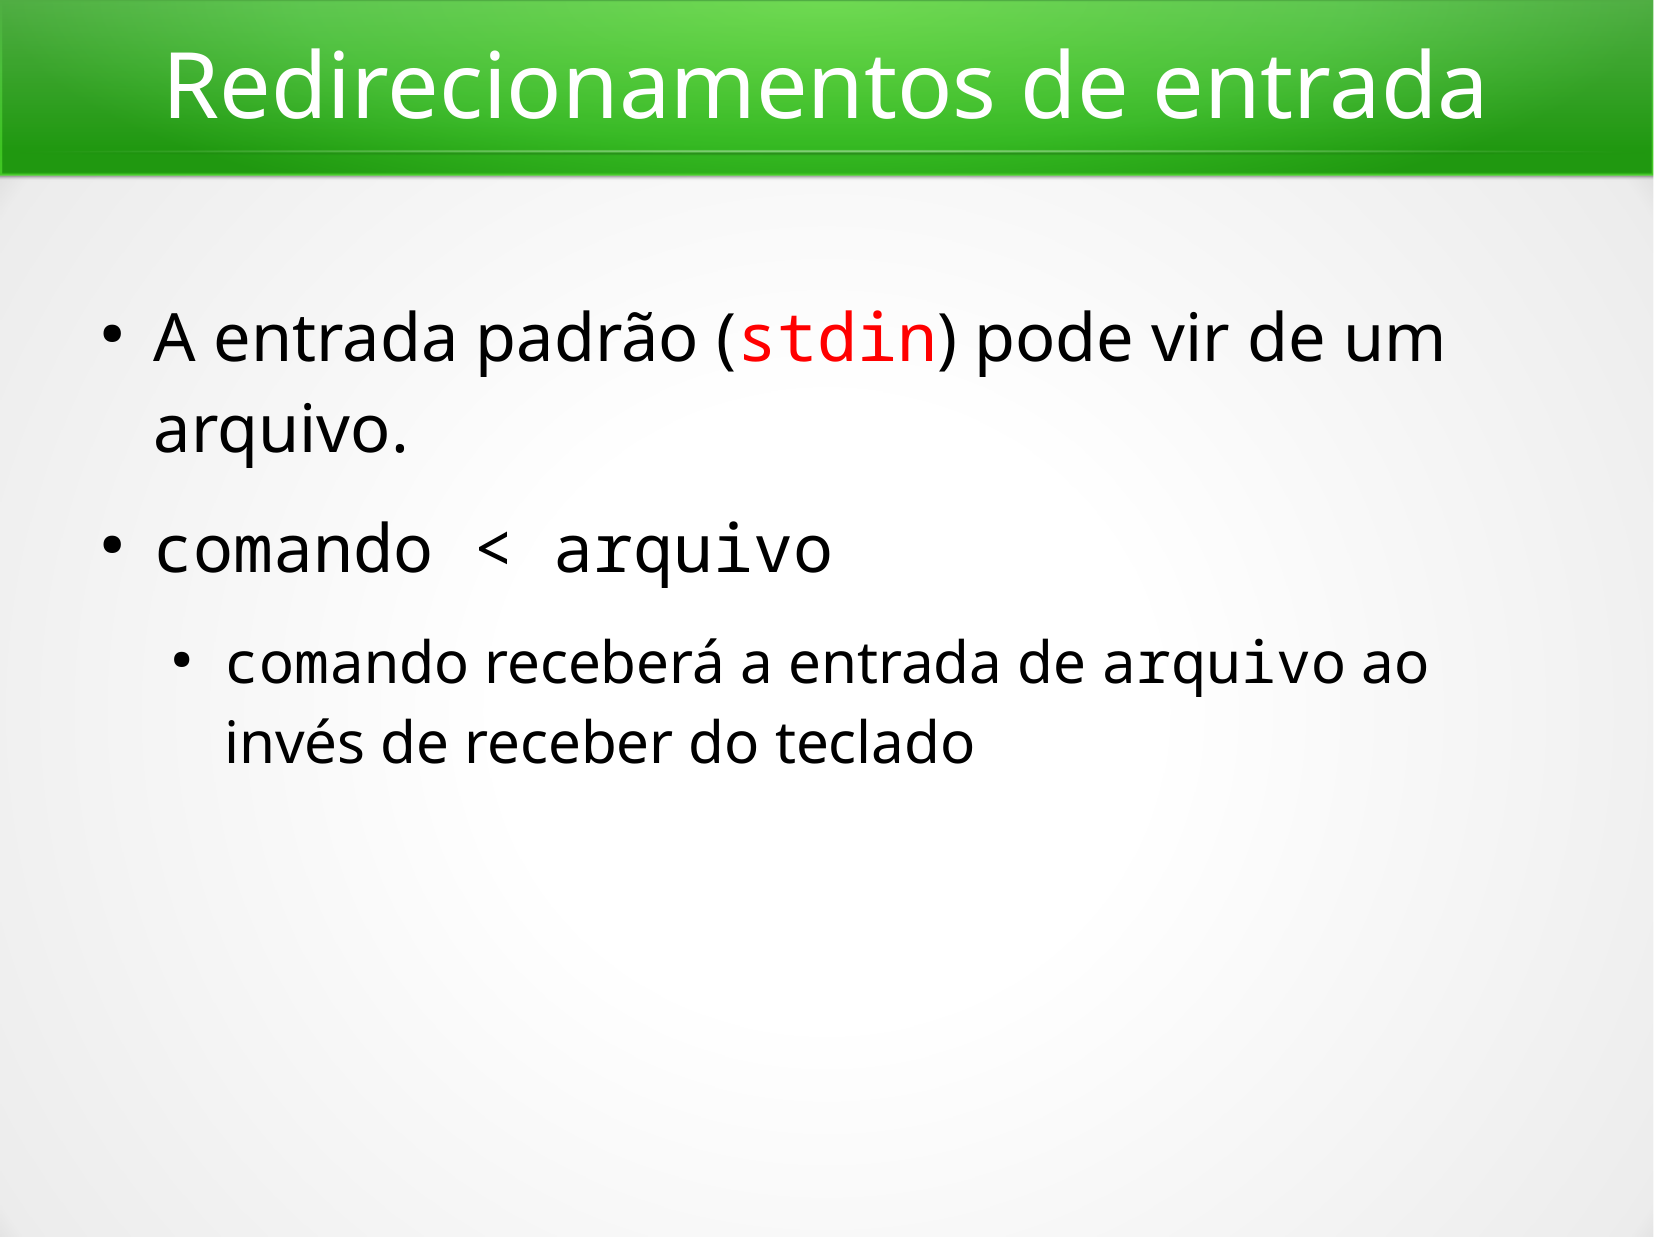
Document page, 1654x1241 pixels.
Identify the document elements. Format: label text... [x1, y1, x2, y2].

list A entrada padrão (stdin) pode vir de um arquivo. comando < arquivo comando receberá a entrada de arquivo ao invés de receber do teclado [82, 290, 1571, 1010]
title Redirecionamentos de entrada [82, 11, 1571, 154]
picture [0, 0, 1654, 1237]
